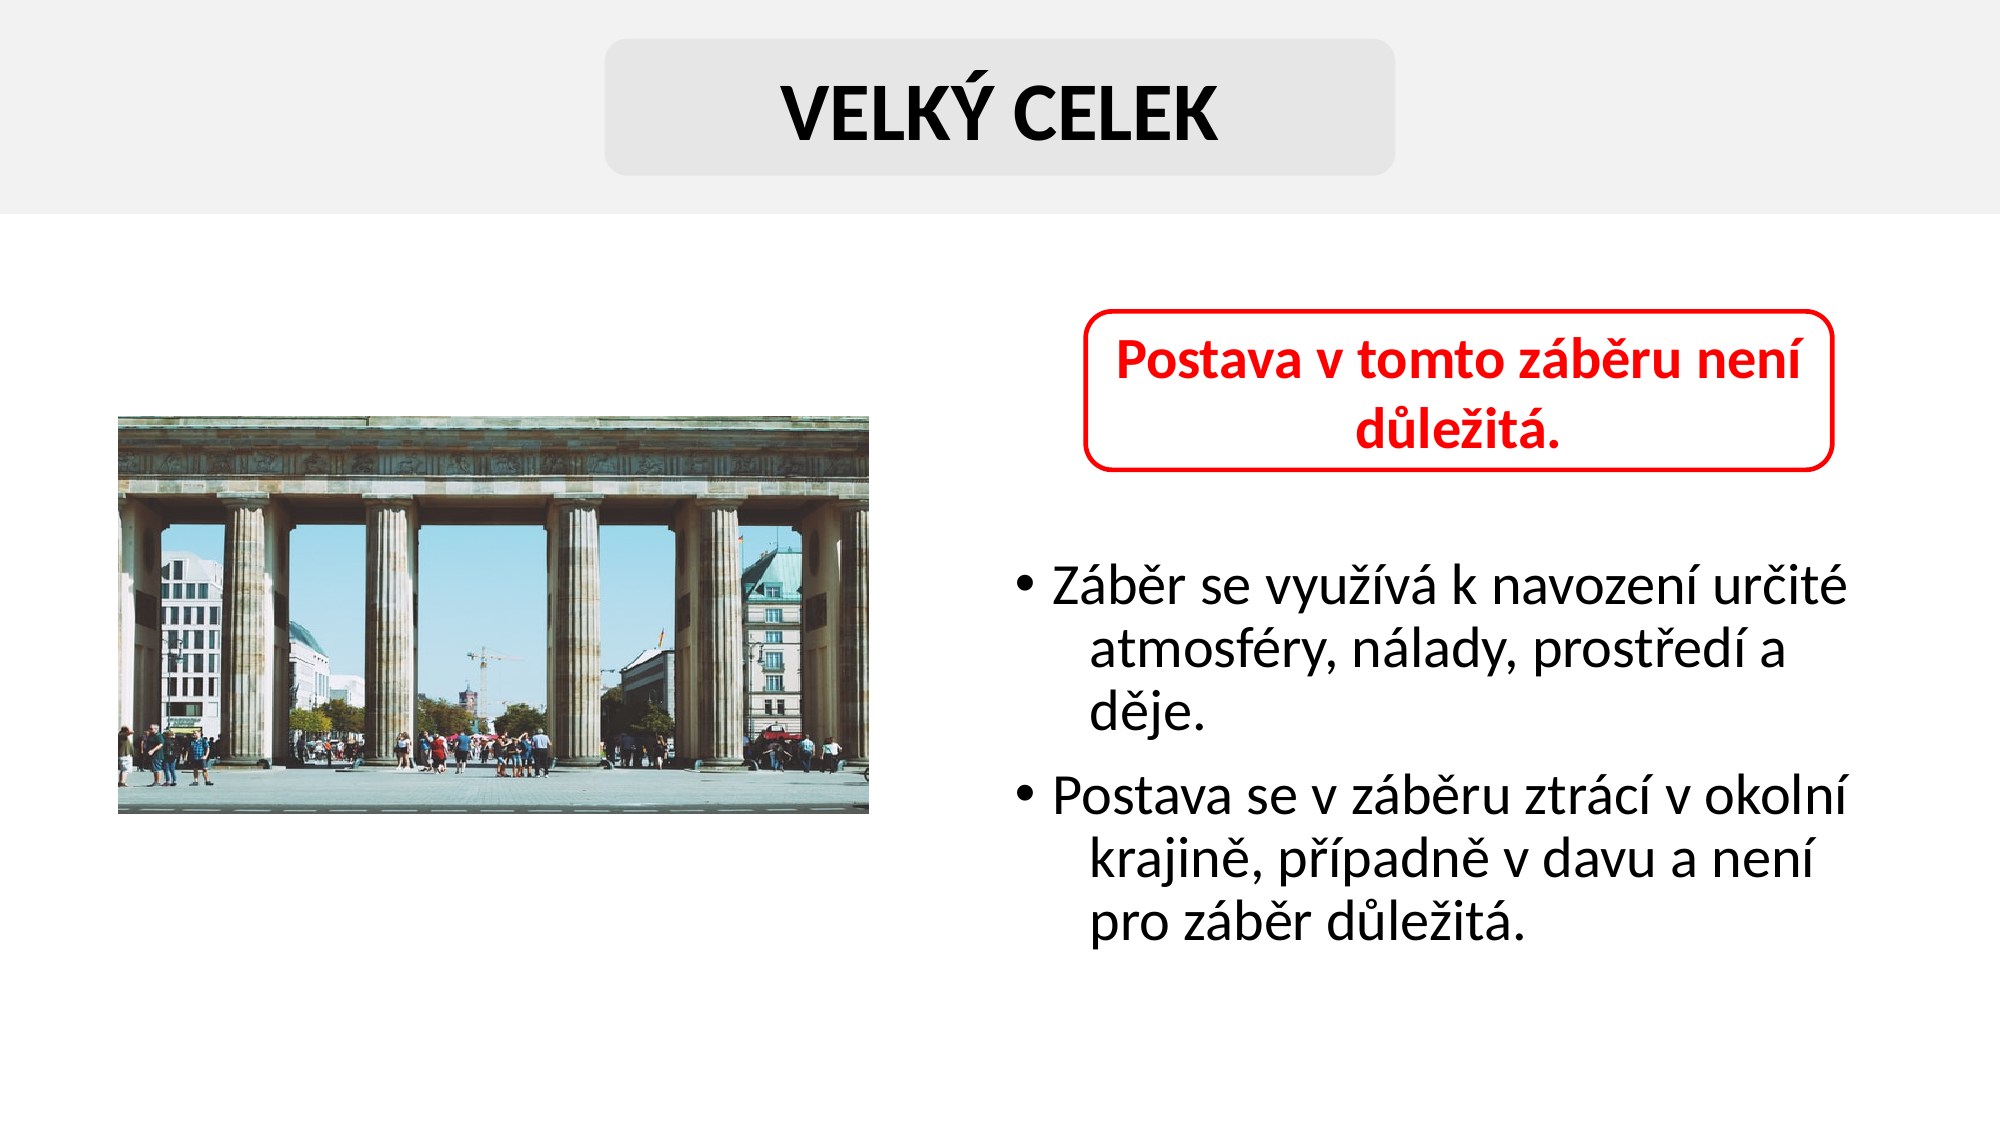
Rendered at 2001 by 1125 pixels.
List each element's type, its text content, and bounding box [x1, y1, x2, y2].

picture [118, 416, 869, 814]
text_box VELKÝ CELEK [604, 38, 1396, 176]
text_box [0, 0, 2000, 214]
text_box Postava v tomto záběru není důležitá. [1085, 311, 1833, 470]
text_box Záběr se využívá k navození určité atmosféry, nálady, prostředí a děje. Postava se v záběru ztrácí v okolní krajině, případně v davu a není pro záběr důležitá. [999, 546, 1918, 975]
